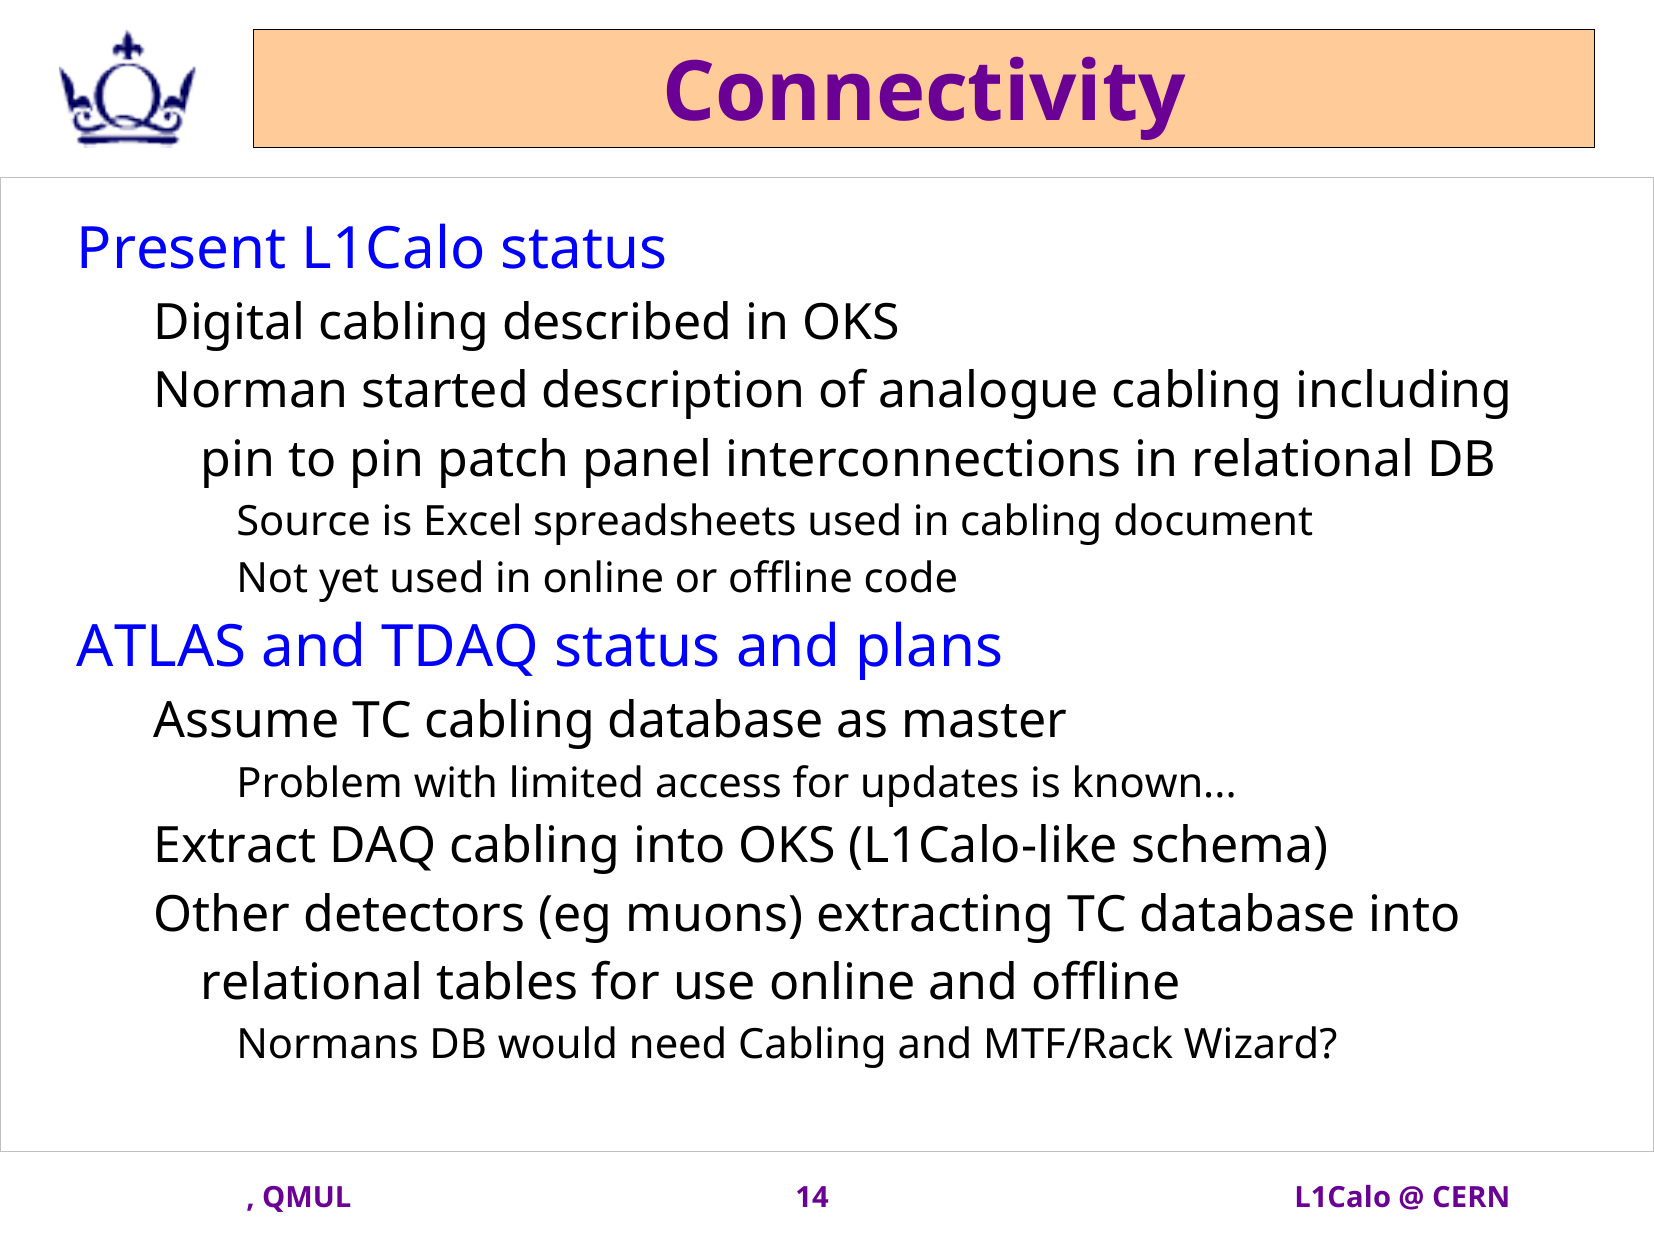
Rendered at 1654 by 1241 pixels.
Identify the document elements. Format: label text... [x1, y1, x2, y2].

title Connectivity [253, 29, 1595, 148]
list Present L1Calo status Digital cabling described in OKS Norman started description of analogue cabling including pin to pin patch panel interconnections in relational DB Source is Excel spreadsheets used in cabling document Not yet used in online or offline code ATLAS and TDAQ status and plans Assume TC cabling database as master Problem with limited access for updates is known... Extract DAQ cabling into OKS (L1Calo-like schema) Other detectors (eg muons) extracting TC database into relational tables for use online and offline Normans DB would need Cabling and MTF/Rack Wizard? [59, 206, 1595, 1127]
picture [59, 29, 200, 148]
